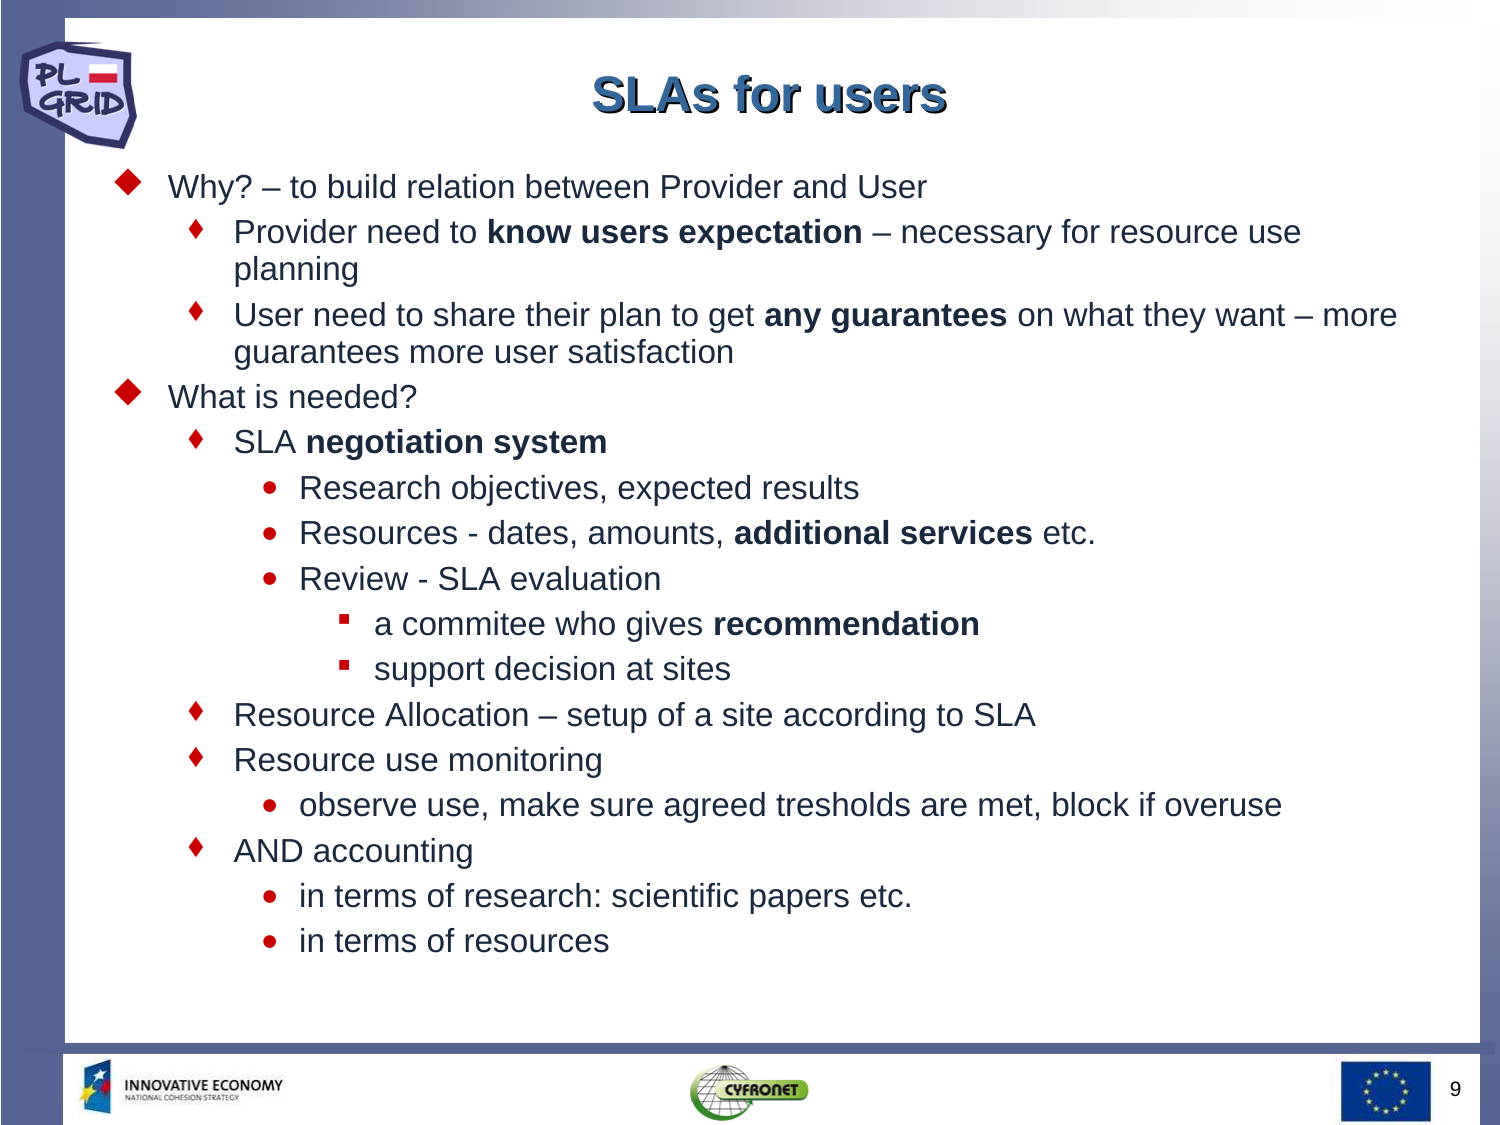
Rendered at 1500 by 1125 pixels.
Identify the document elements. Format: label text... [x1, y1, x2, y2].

picture [0, 0, 1500, 1125]
title SLAs for users [127, 50, 1412, 138]
list Why? – to build relation between Provider and User Provider need to know users expectation – necessary for resource use planning User need to share their plan to get any guarantees on what they want – more guarantees more user satisfaction What is needed? SLA negotiation system Research objectives, expected results Resources - dates, amounts, additional services etc. Review - SLA evaluation a commitee who gives recommendation support decision at sites Resource Allocation – setup of a site according to SLA Resource use monitoring observe use, make sure agreed tresholds are met, block if overuse AND accounting in terms of research: scientific papers etc. in terms of resources [96, 160, 1447, 1054]
